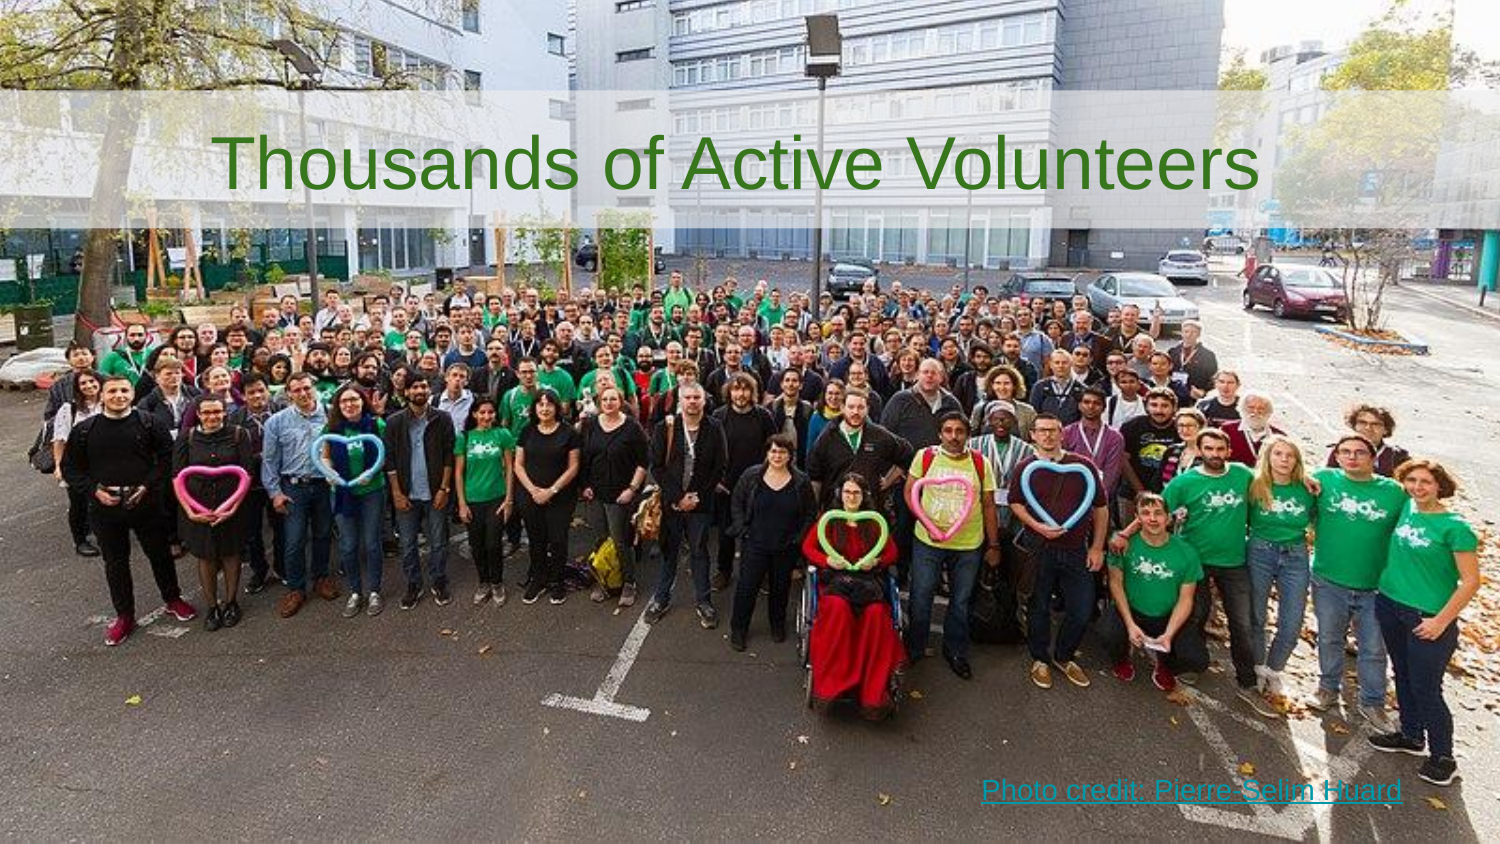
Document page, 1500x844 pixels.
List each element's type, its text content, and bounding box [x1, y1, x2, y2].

picture [0, 0, 1500, 90]
text_box Photo credit: Pierre-Selim Huard [966, 756, 1488, 822]
picture [0, 229, 1500, 844]
title Thousands of Active Volunteers [0, 90, 1500, 229]
